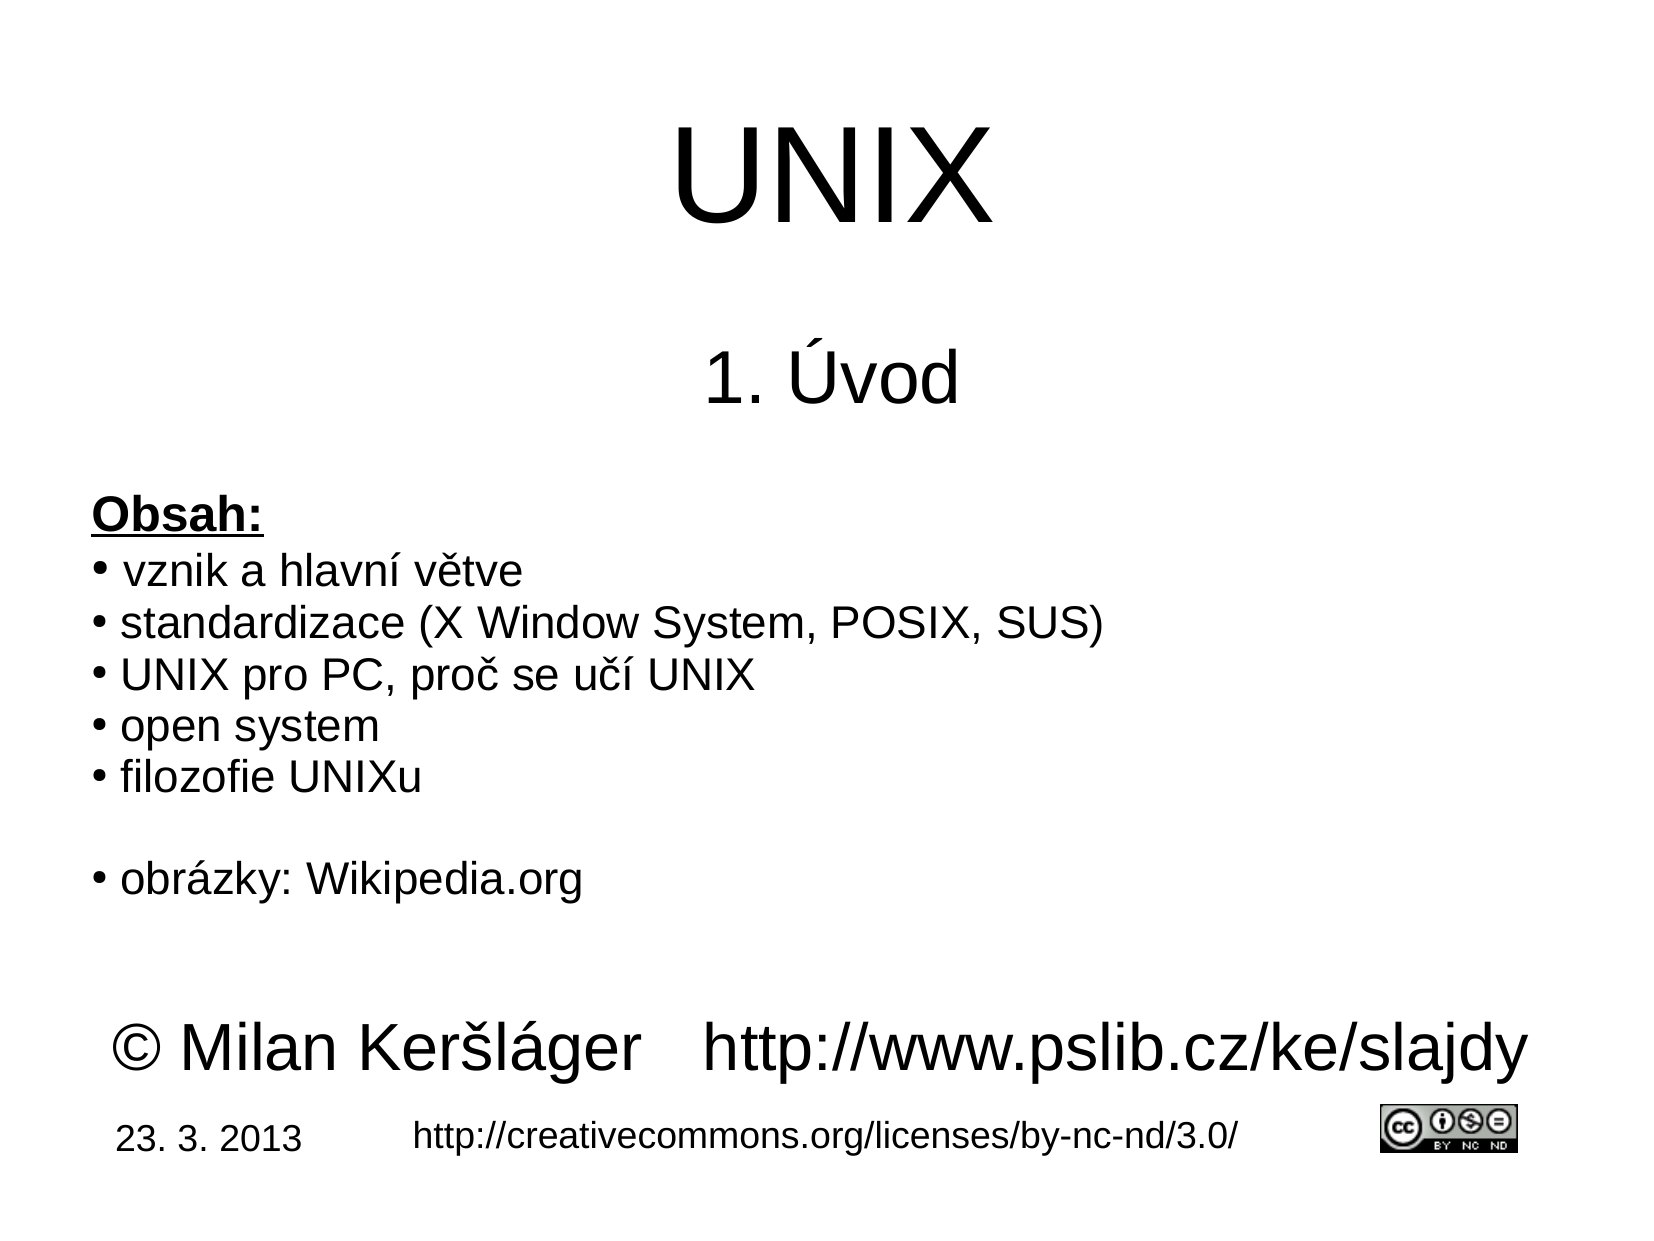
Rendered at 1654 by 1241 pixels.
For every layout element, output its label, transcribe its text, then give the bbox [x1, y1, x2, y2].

title UNIX 1. Úvod [88, 56, 1577, 461]
text_box http://creativecommons.org/licenses/by-nc-nd/3.0/ [339, 1107, 1313, 1165]
text_box 23. 3. 2013 [100, 1110, 337, 1168]
text_box Obsah: vznik a hlavní větve standardizace (X Window System, POSIX, SUS) UNIX pro PC, proč se učí UNIX open system filozofie UNIXu obrázky: Wikipedia.org [76, 478, 1583, 913]
list © Milan Keršláger http://www.pslib.cz/ke/slajdy [76, 1009, 1565, 1087]
picture [1380, 1104, 1518, 1153]
